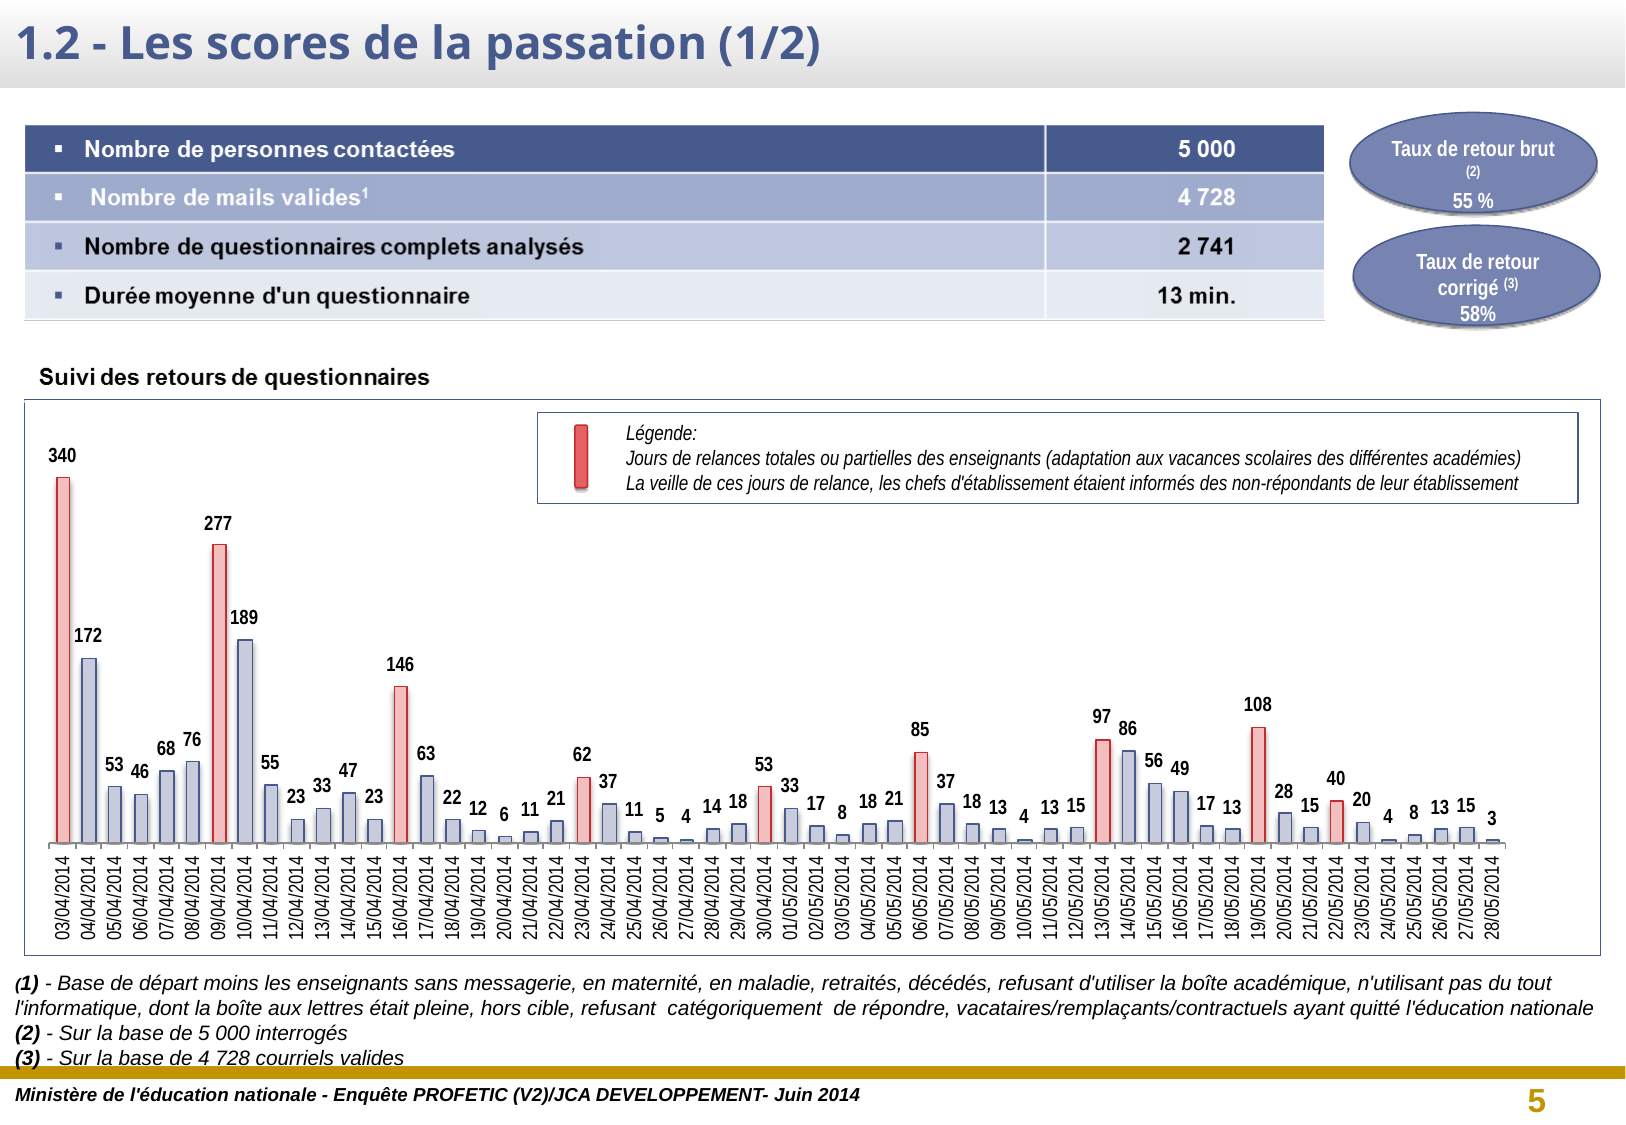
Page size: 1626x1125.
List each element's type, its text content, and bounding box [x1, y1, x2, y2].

text_box Taux de retour corrigé (3) 58% [1353, 225, 1601, 326]
text_box [574, 425, 588, 488]
title 1.2 - Les scores de la passation (1/2) [0, 0, 1625, 88]
text_box Taux de retour brut (2) 55 % [1350, 112, 1597, 213]
picture [24, 125, 1600, 955]
text_box 5 [1512, 1079, 1625, 1125]
text_box Ministère de l'éducation nationale - Enquête PROFETIC (V2)/JCA DEVELOPPEMENT- Juin 2014 [0, 1079, 1501, 1125]
text_box Légende: Jours de relances totales ou partielles des enseignants (adaptation aux vacances scolaires des différentes académies) La veille de ces jours de relance, les chefs d'établissement étaient informés des non-répondants de leur établissement [537, 412, 1579, 504]
text_box (1) - Base de départ moins les enseignants sans messagerie, en maternité, en maladie, retraités, décédés, refusant d'utiliser la boîte académique, n'utilisant pas du tout l'informatique, dont la boîte aux lettres était pleine, hors cible, refusant catégoriquement de répondre, vacataires/remplaçants/contractuels ayant quitté l'éducation nationale (2) - Sur la base de 5 000 interrogés (3) - Sur la base de 4 728 courriels valides [0, 962, 1625, 1079]
